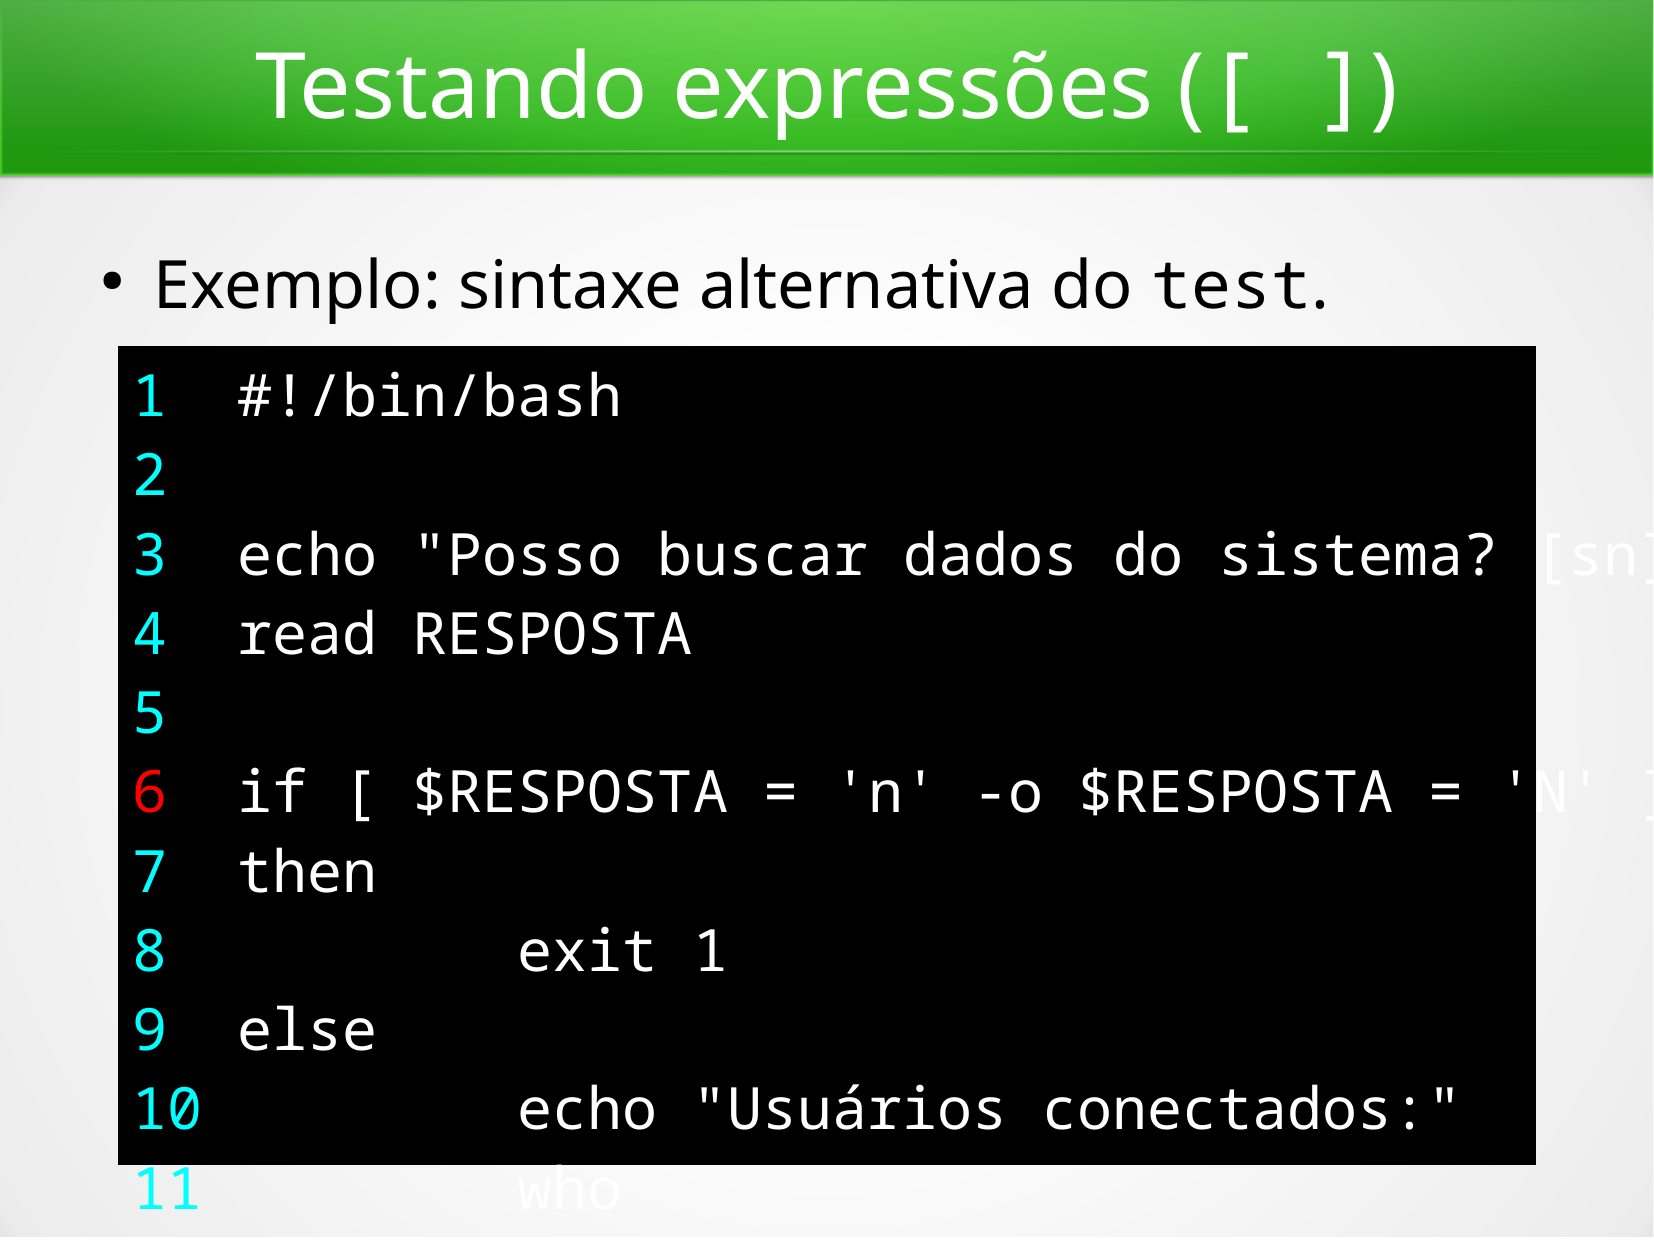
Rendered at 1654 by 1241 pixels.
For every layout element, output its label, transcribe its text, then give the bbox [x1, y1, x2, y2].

picture [0, 0, 1654, 1237]
list Exemplo: sintaxe alternativa do test. [82, 237, 1571, 390]
text_box 1 #!/bin/bash 2 3 echo "Posso buscar dados do sistema? [sn]" 4 read RESPOSTA 5 6 if [ $RESPOSTA = 'n' -o $RESPOSTA = 'N' ] 7 then 8 exit 1 9 else 10 echo "Usuários conectados:" 11 who 12 echo -e "\nUso de disco:" 13 df 14 fi [118, 390, 1536, 1165]
title Testando expressões ([ ]) [82, 11, 1571, 154]
